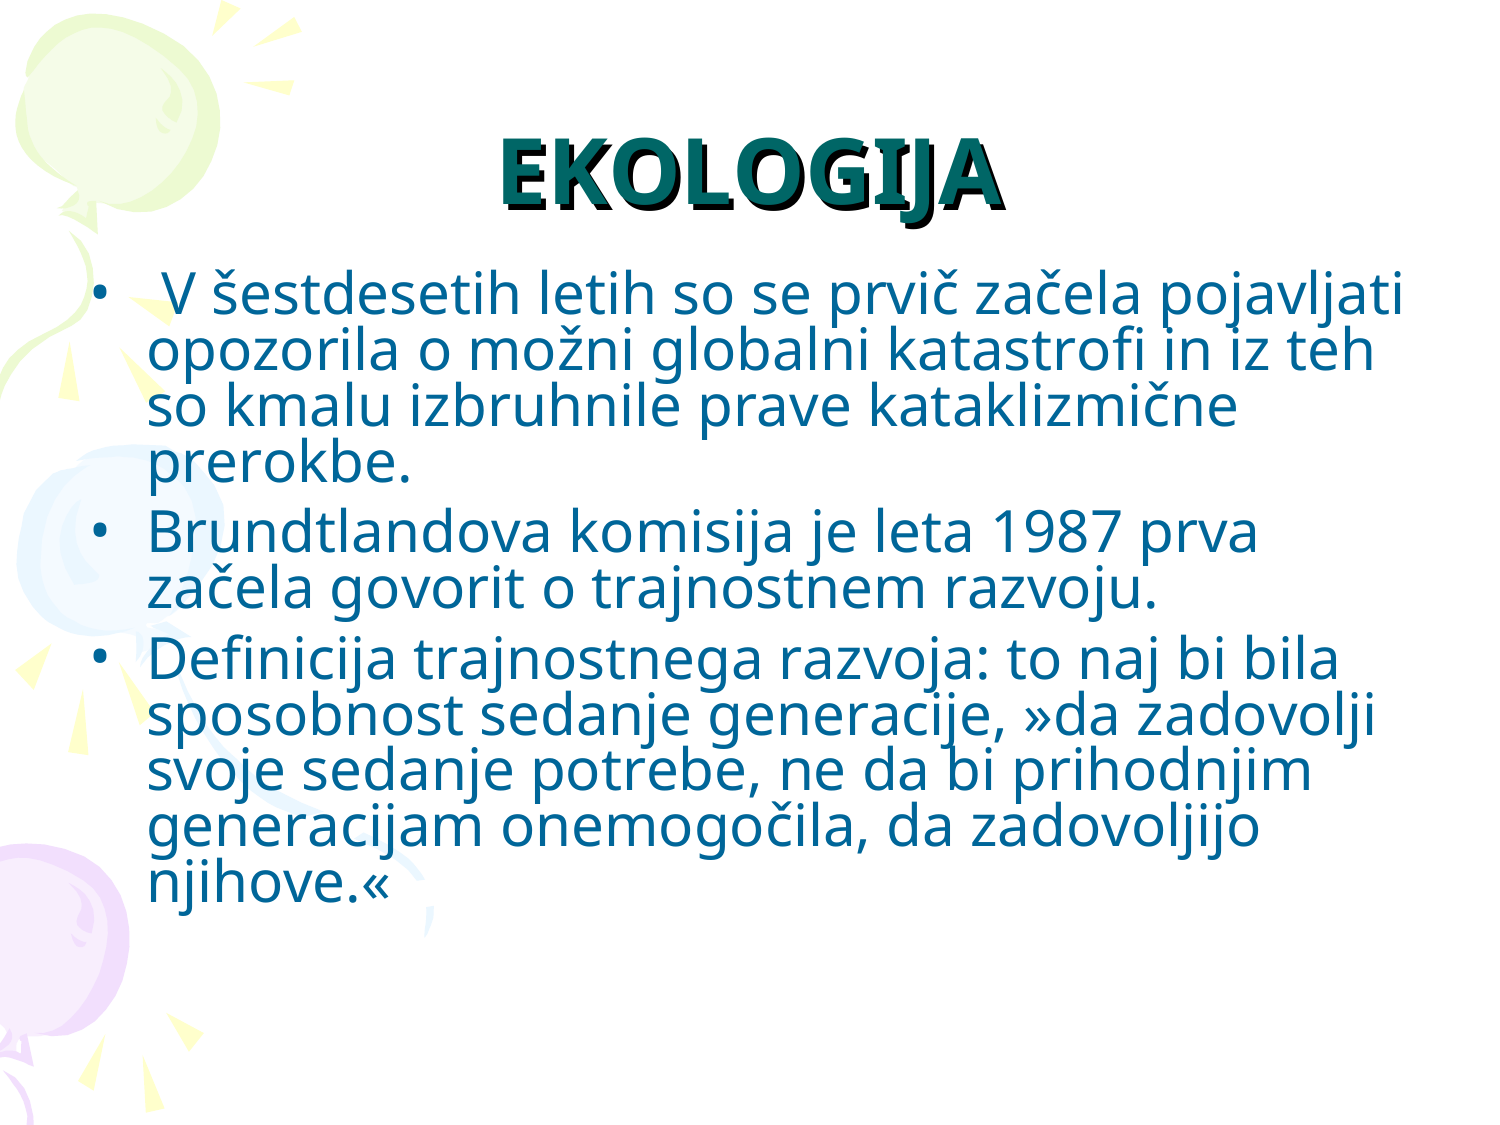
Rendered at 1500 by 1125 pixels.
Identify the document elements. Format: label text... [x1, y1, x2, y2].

list V šestdesetih letih so se prvič začela pojavljati opozorila o možni globalni katastrofi in iz teh so kmalu izbruhnile prave kataklizmične prerokbe. Brundtlandova komisija je leta 1987 prva začela govorit o trajnostnem razvoju. Definicija trajnostnega razvoja: to naj bi bila sposobnost sedanje generacije, »da zadovolji svoje sedanje potrebe, ne da bi prihodnjim generacijam onemogočila, da zadovoljijo njihove.« [75, 262, 1426, 994]
title EKOLOGIJA [72, 16, 1426, 233]
